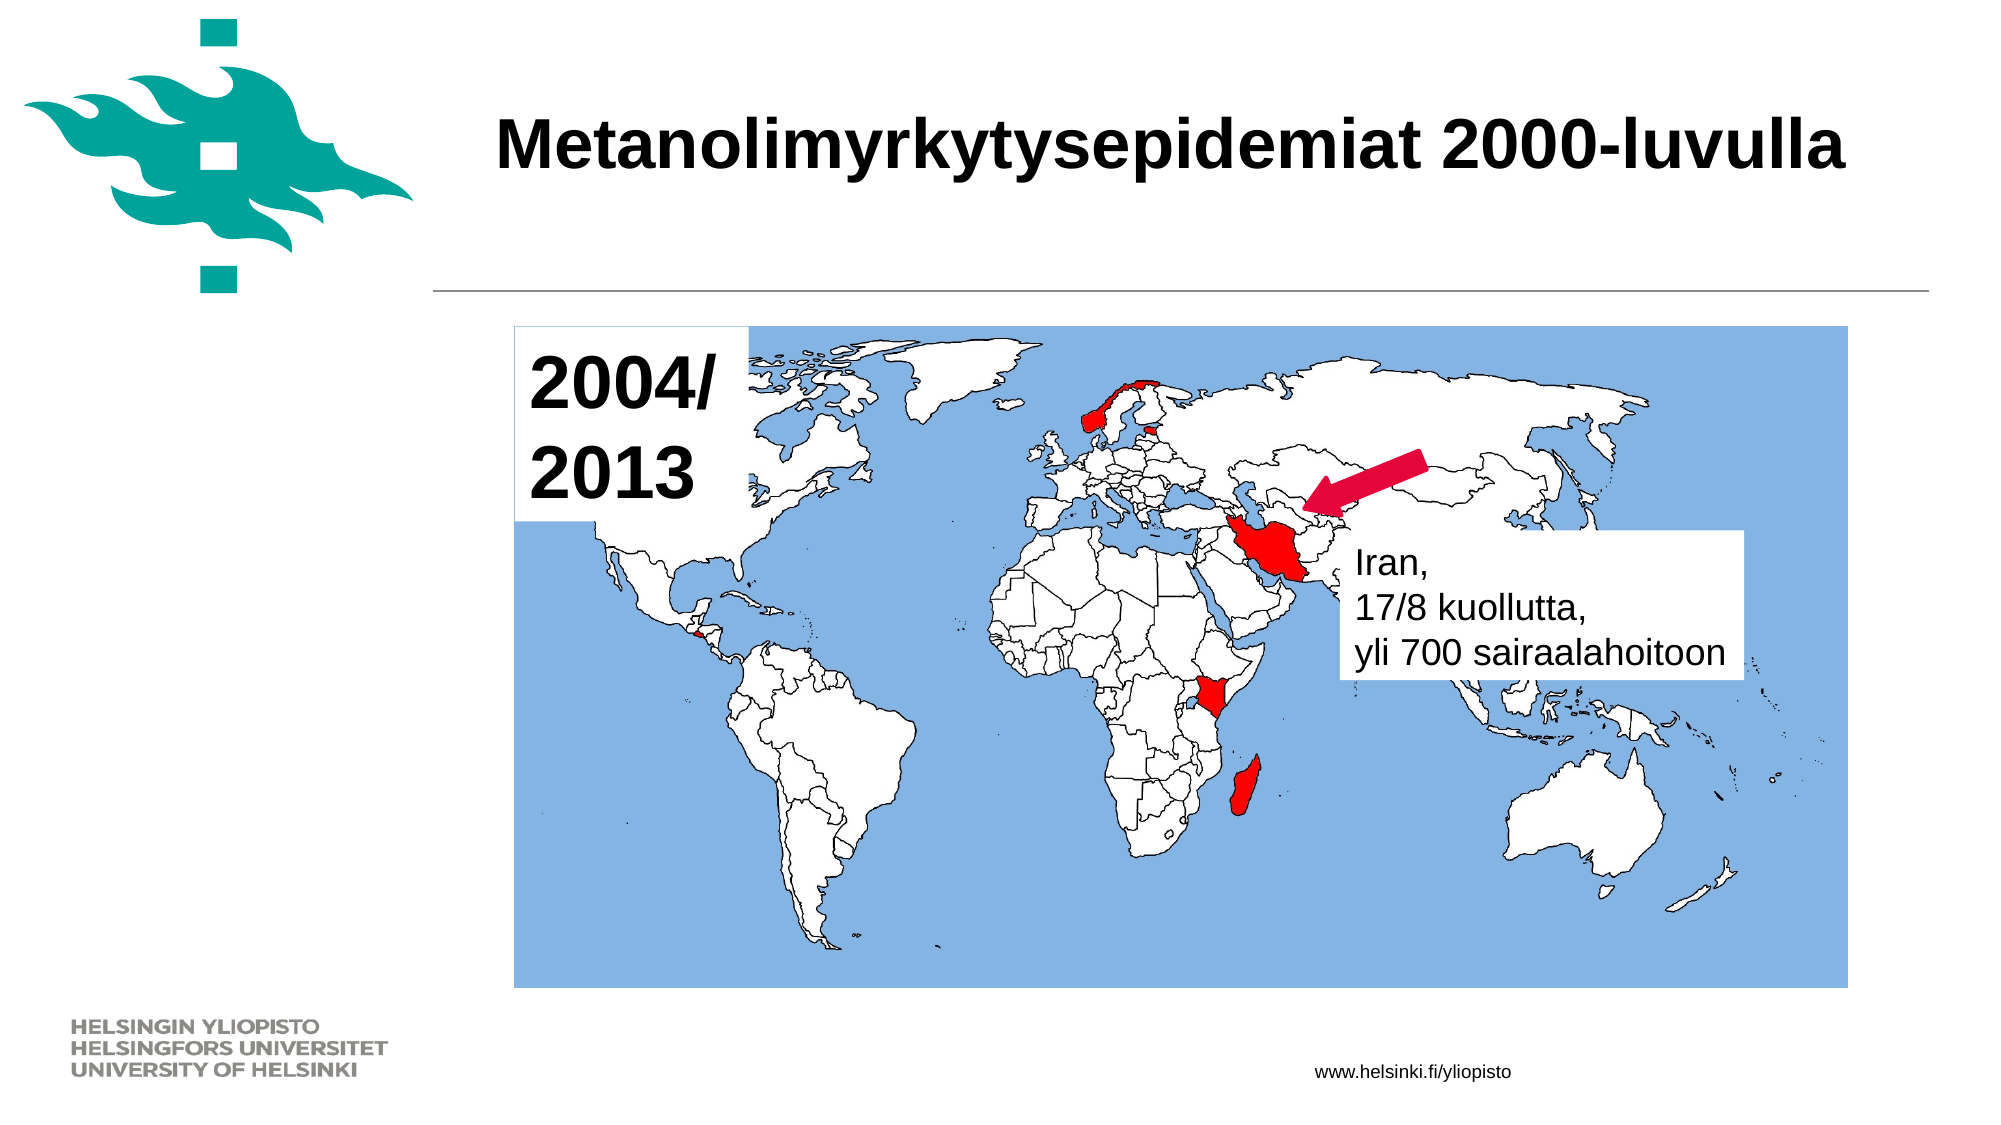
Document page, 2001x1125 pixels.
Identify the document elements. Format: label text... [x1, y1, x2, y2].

picture [70, 1017, 389, 1079]
picture [514, 326, 1848, 988]
text_box Iran, 17/8 kuollutta, yli 700 sairaalahoitoon [1339, 530, 1745, 681]
text_box [1304, 450, 1427, 516]
title Metanolimyrkytysepidemiat 2000-luvulla [432, 90, 1930, 279]
text_box 2004/2013 [514, 326, 749, 522]
